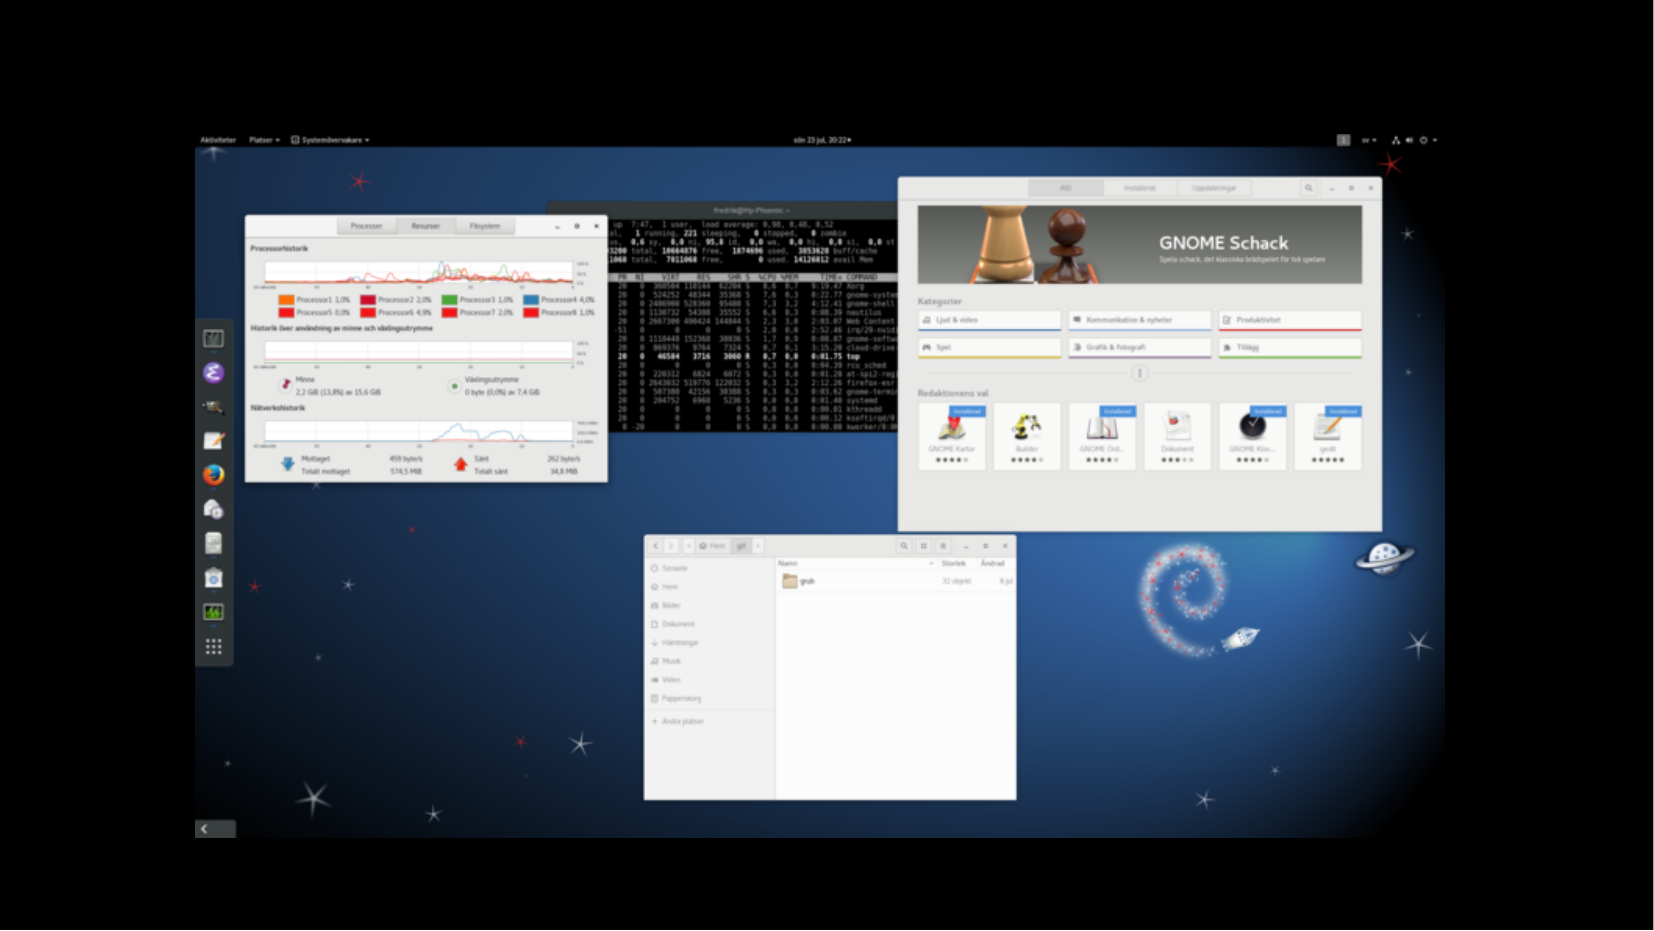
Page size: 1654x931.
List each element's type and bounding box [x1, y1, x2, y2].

picture [195, 134, 1445, 839]
